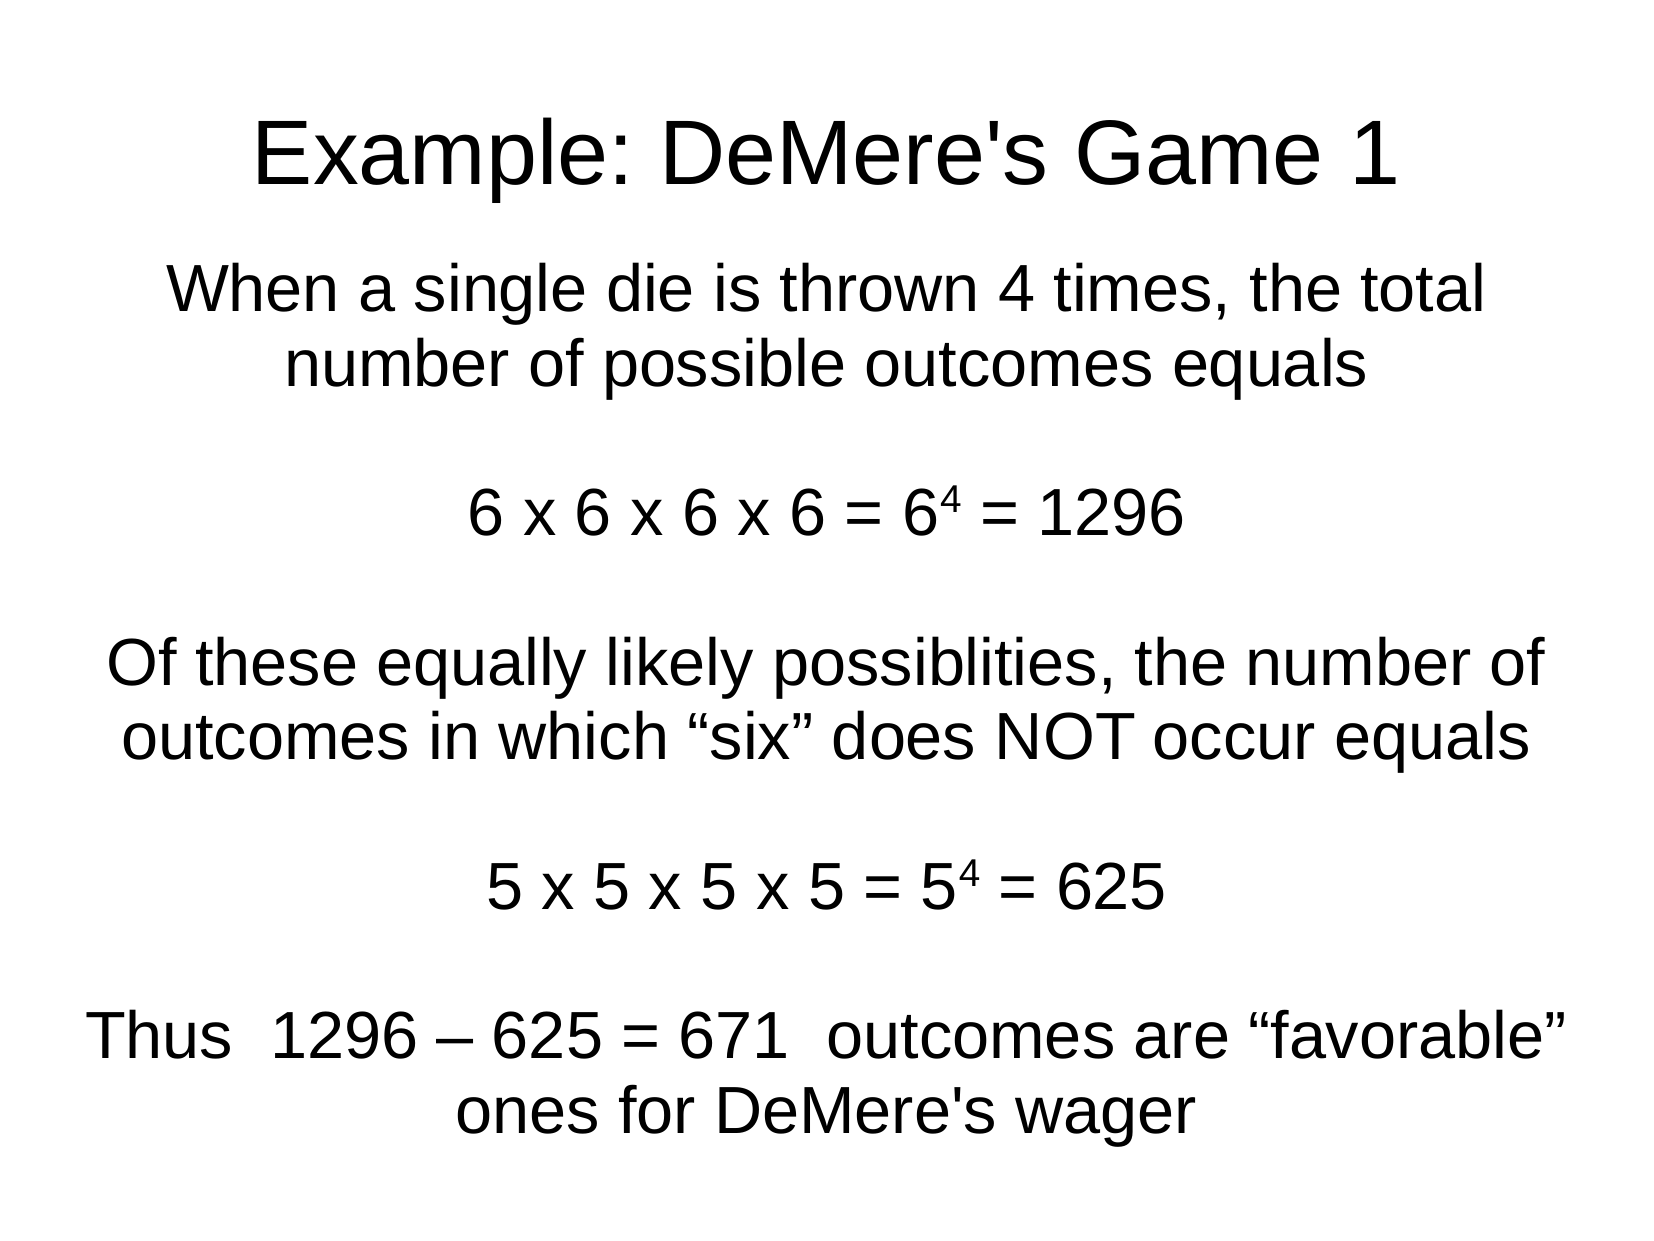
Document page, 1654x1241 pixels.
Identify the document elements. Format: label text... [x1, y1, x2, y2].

title Example: DeMere's Game 1 [82, 56, 1571, 248]
subtitle When a single die is thrown 4 times, the total number of possible outcomes equals 6 x 6 x 6 x 6 = 64 = 1296 Of these equally likely possiblities, the number of outcomes in which “six” does NOT occur equals 5 x 5 x 5 x 5 = 54 = 625 Thus 1296 – 625 = 671 outcomes are “favorable” ones for DeMere's wager [82, 248, 1571, 1151]
